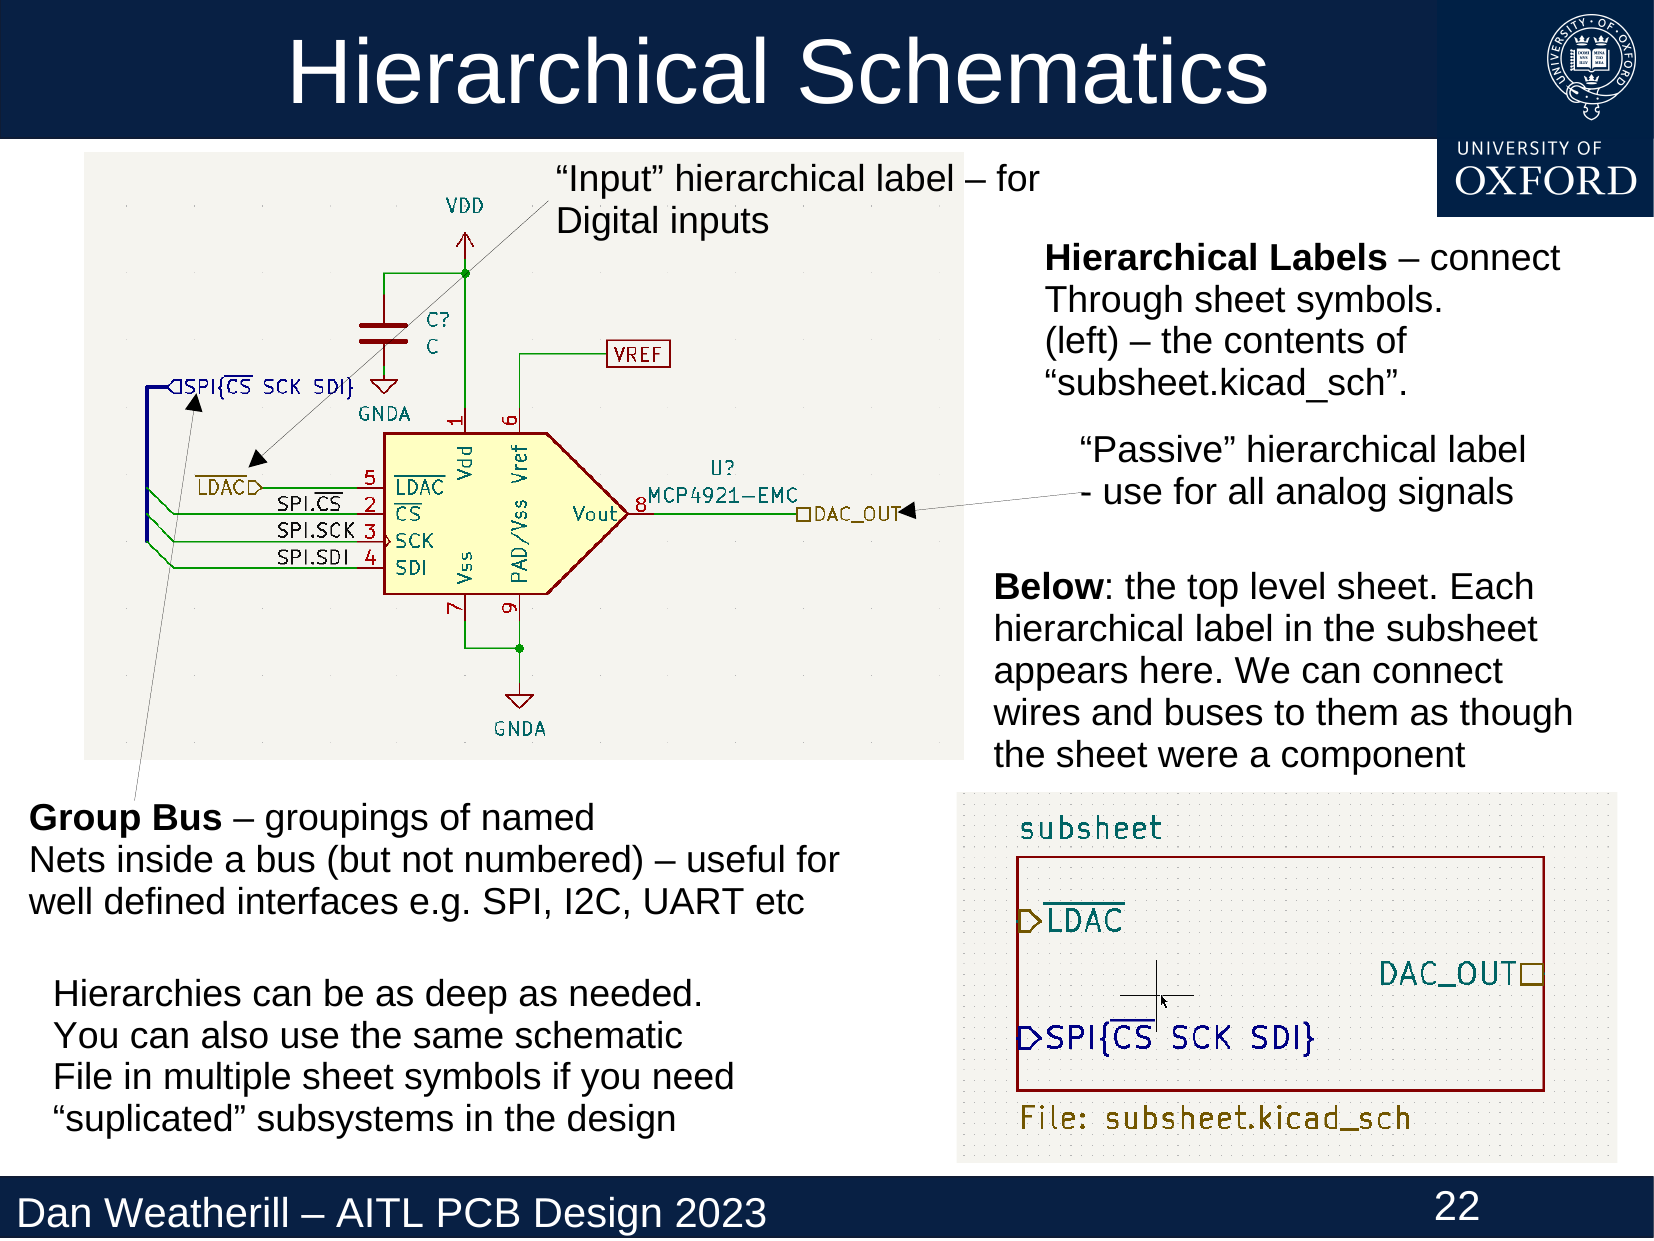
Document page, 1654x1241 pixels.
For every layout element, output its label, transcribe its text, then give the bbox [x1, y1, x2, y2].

text_box “Input” hierarchical label – for Digital inputs [541, 151, 1056, 250]
title Hierarchical Schematics [35, 0, 1524, 177]
picture [84, 152, 964, 760]
text_box Hierarchies can be as deep as needed. You can also use the same schematic File in multiple sheet symbols if you need “suplicated” subsystems in the design [38, 965, 751, 1148]
picture [1437, 0, 1654, 217]
text_box Group Bus – groupings of named Nets inside a bus (but not numbered) – useful for well defined interfaces e.g. SPI, I2C, UART etc [14, 790, 872, 942]
text_box Hierarchical Labels – connect Through sheet symbols. (left) – the contents of “subsheet.kicad_sch”. [1029, 229, 1576, 412]
text_box Below: the top level sheet. Each hierarchical label in the subsheet appears here. We can connect wires and buses to them as though the sheet were a component [978, 558, 1610, 783]
text_box “Passive” hierarchical label - use for all analog signals [1065, 421, 1542, 521]
picture [956, 792, 1618, 1163]
